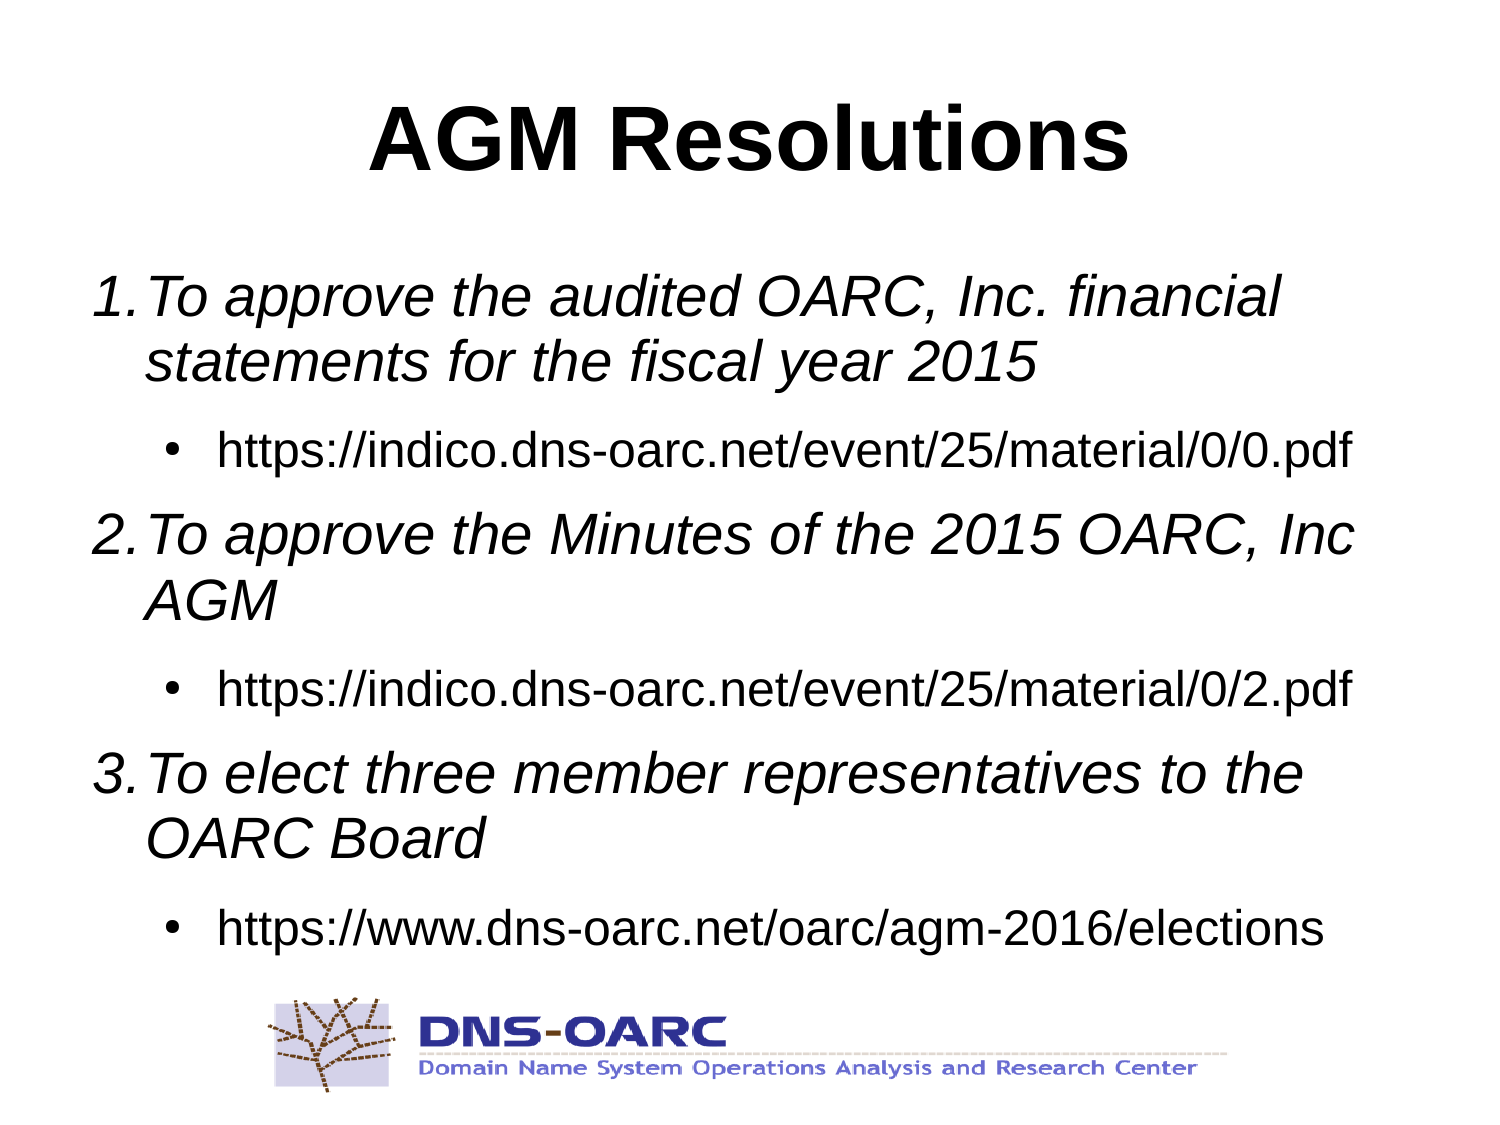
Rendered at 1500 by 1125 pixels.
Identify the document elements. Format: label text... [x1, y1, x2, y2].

list To approve the audited OARC, Inc. financial statements for the fiscal year 2015 https://indico.dns-oarc.net/event/25/material/0/0.pdf To approve the Minutes of the 2015 OARC, Inc AGM https://indico.dns-oarc.net/event/25/material/0/2.pdf To elect three member representatives to the OARC Board https://www.dns-oarc.net/oarc/agm-2016/elections [75, 263, 1425, 991]
picture [214, 991, 1259, 1099]
title AGM Resolutions [75, 44, 1425, 233]
